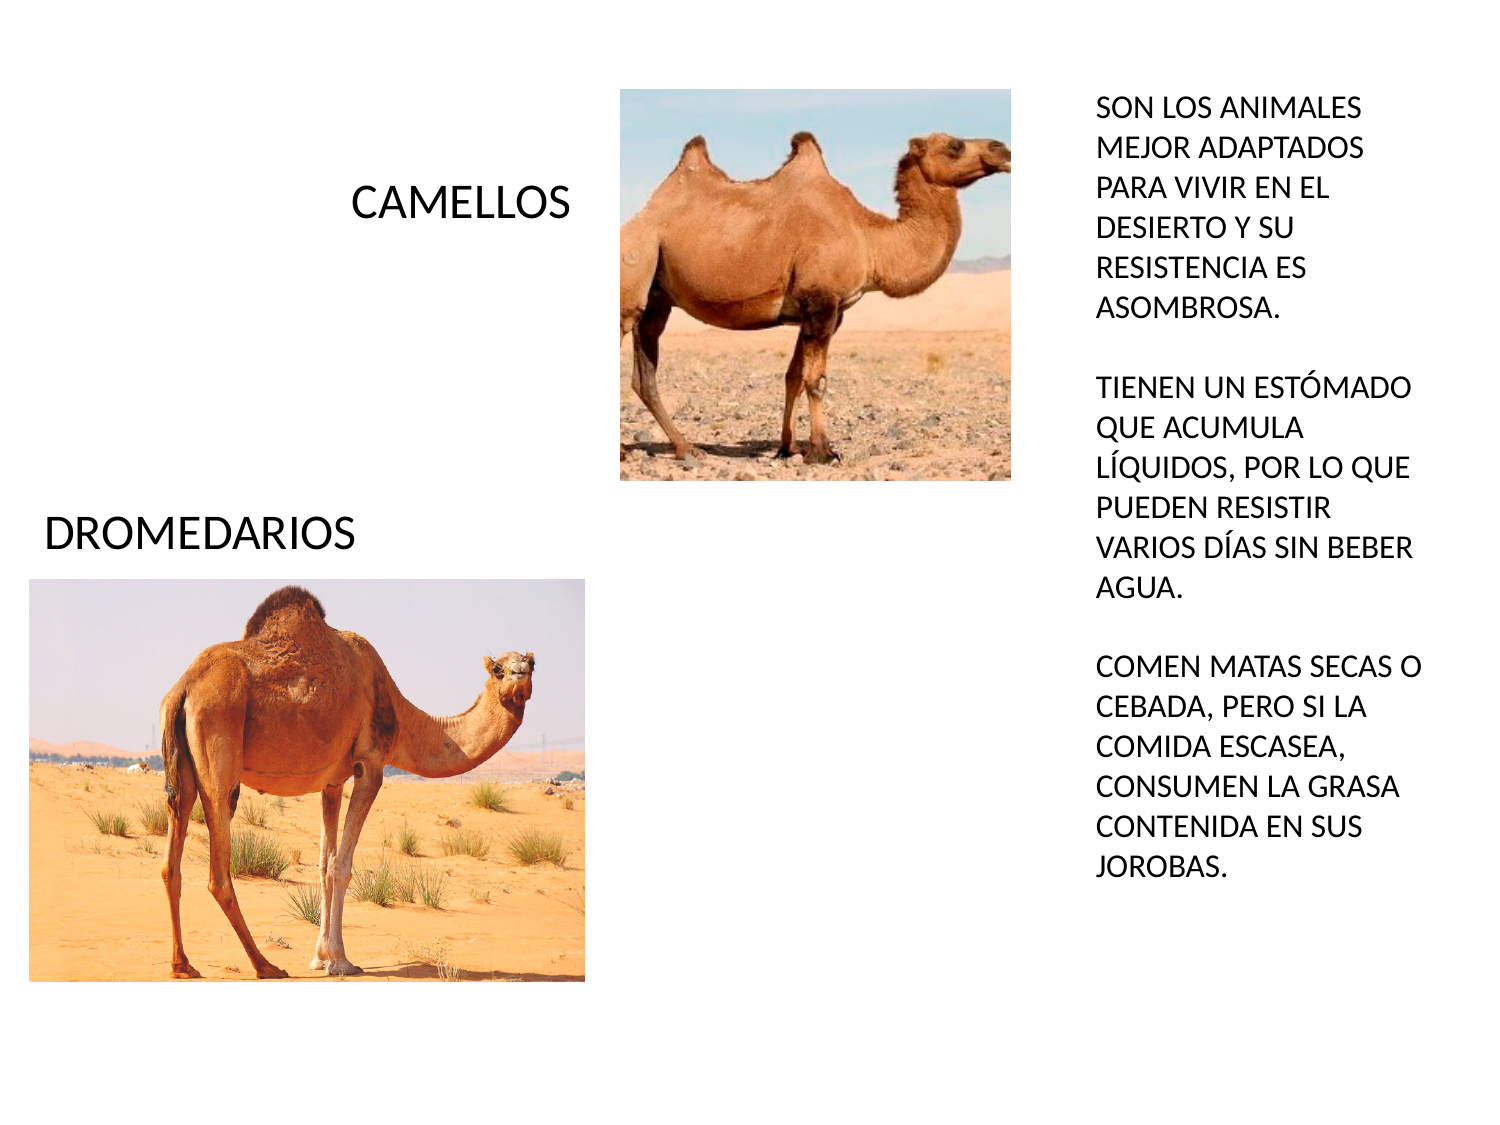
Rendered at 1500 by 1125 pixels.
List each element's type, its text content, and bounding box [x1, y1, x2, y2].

picture [620, 89, 1011, 481]
text_box DROMEDARIOS [29, 491, 396, 568]
text_box CAMELLOS [336, 160, 609, 237]
picture [29, 579, 585, 982]
text_box SON LOS ANIMALES MEJOR ADAPTADOS PARA VIVIR EN EL DESIERTO Y SU RESISTENCIA ES ASOMBROSA. TIENEN UN ESTÓMADO QUE ACUMULA LÍQUIDOS, POR LO QUE PUEDEN RESISTIR VARIOS DÍAS SIN BEBER AGUA. COMEN MATAS SECAS O CEBADA, PERO SI LA COMIDA ESCASEA, CONSUMEN LA GRASA CONTENIDA EN SUS JOROBAS. [1080, 78, 1447, 982]
